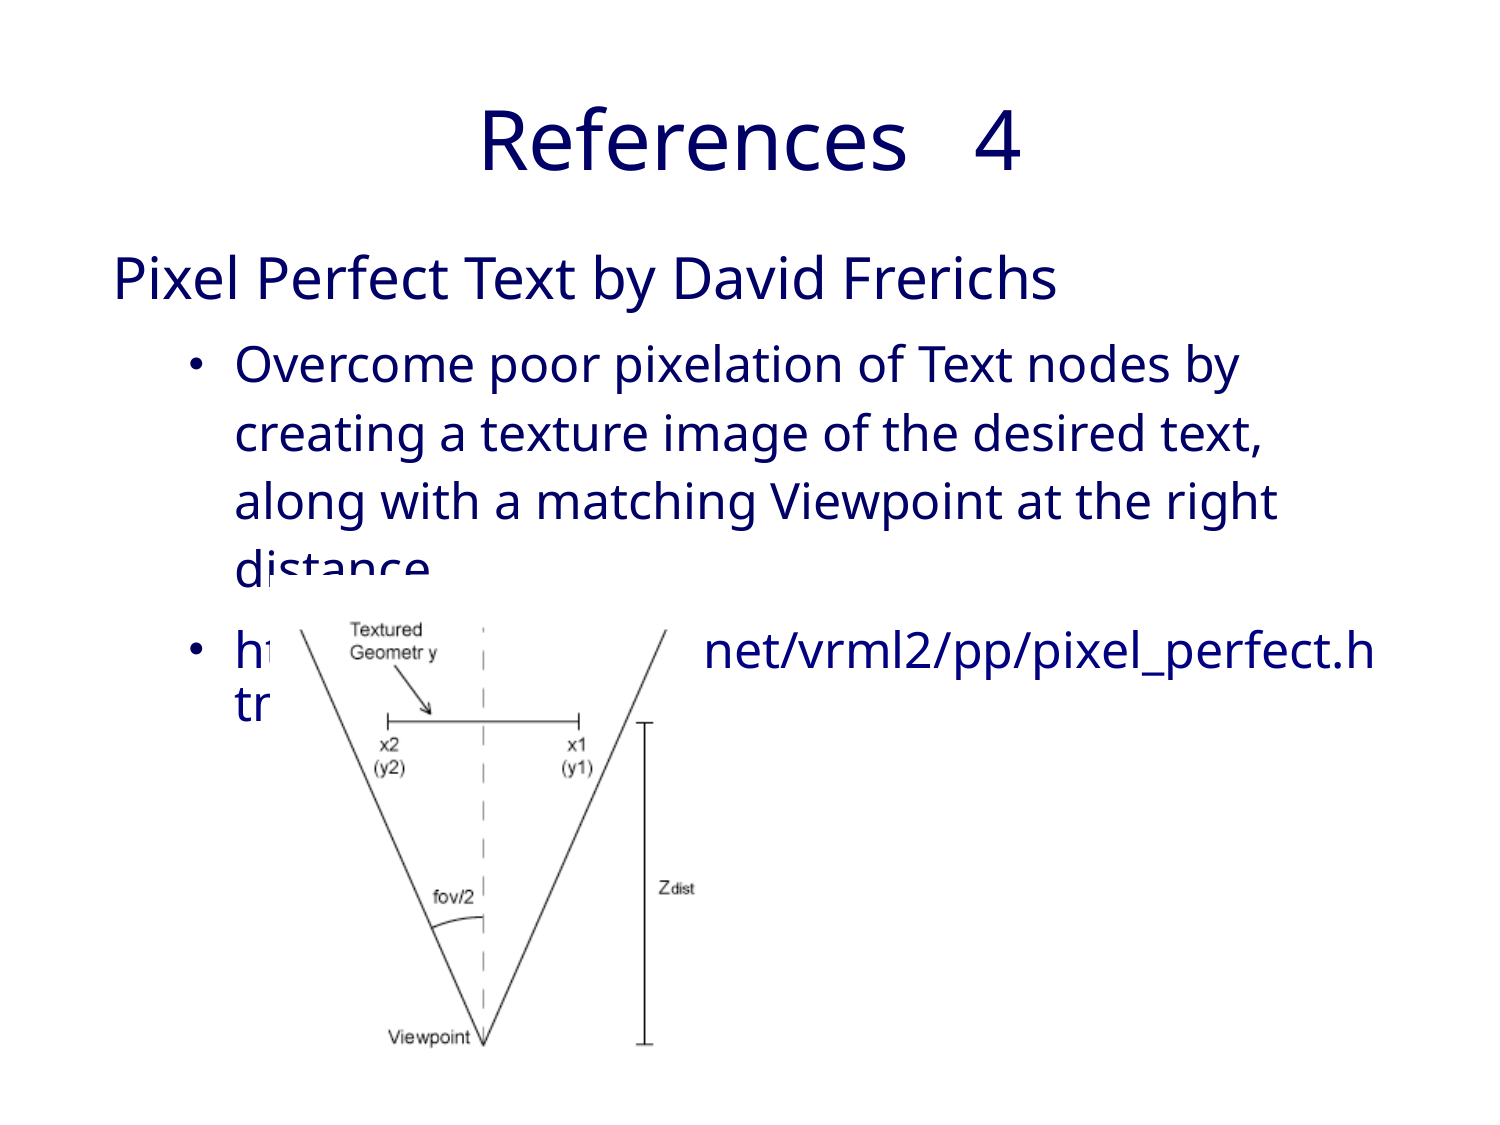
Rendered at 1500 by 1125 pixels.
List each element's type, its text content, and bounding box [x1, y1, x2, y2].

list Pixel Perfect Text by David Frerichs Overcome poor pixelation of Text nodes by creating a texture image of the desired text, along with a matching Viewpoint at the right distance http://www.frerichs.net/vrml2/pp/pixel_perfect.html [112, 237, 1388, 986]
title References 4 [112, 44, 1388, 232]
picture [270, 575, 702, 1100]
picture [803, 592, 1404, 1118]
